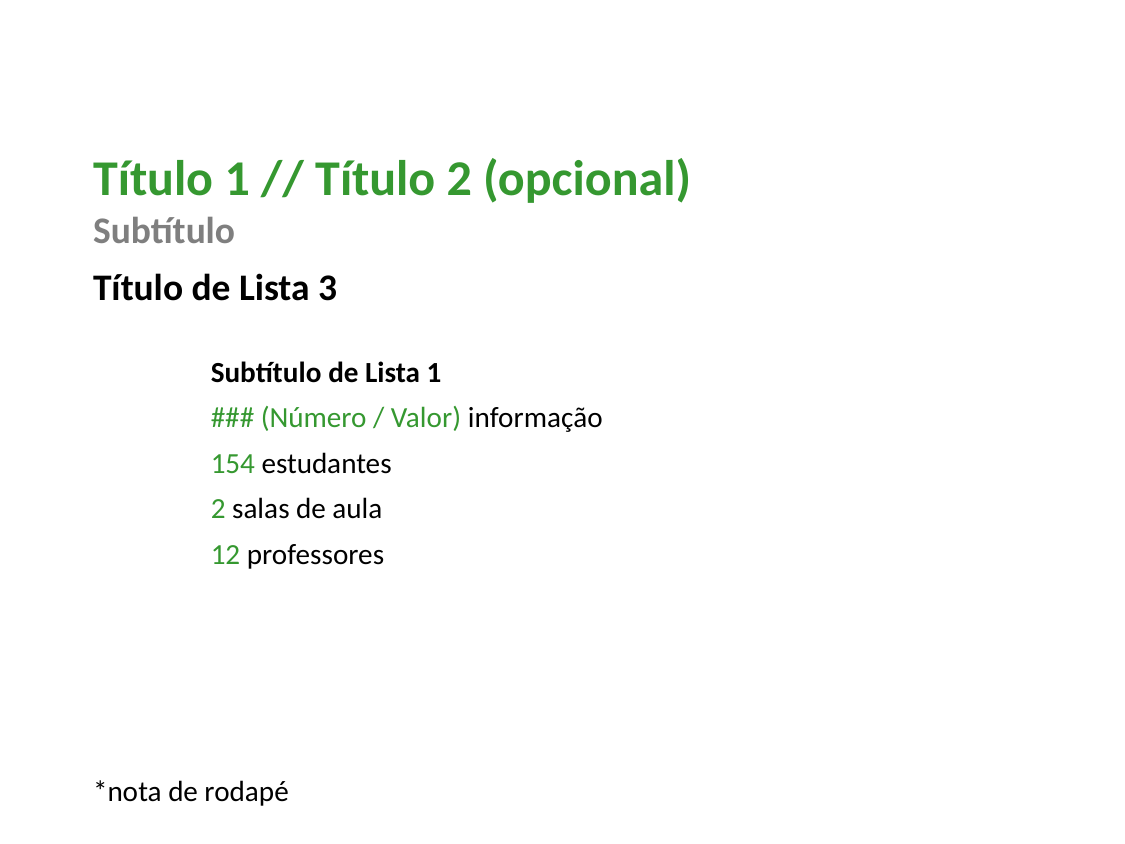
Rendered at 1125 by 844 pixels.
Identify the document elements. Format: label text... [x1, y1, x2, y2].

text_box Título 1 // Título 2 (opcional) Subtítulo [78, 138, 1071, 255]
text_box *nota de rodapé [78, 764, 1071, 815]
list Título de Lista 3 Subtítulo de Lista 1 ### (Número / Valor) informação 154 estudantes 2 salas de aula 12 professores [78, 255, 1071, 764]
